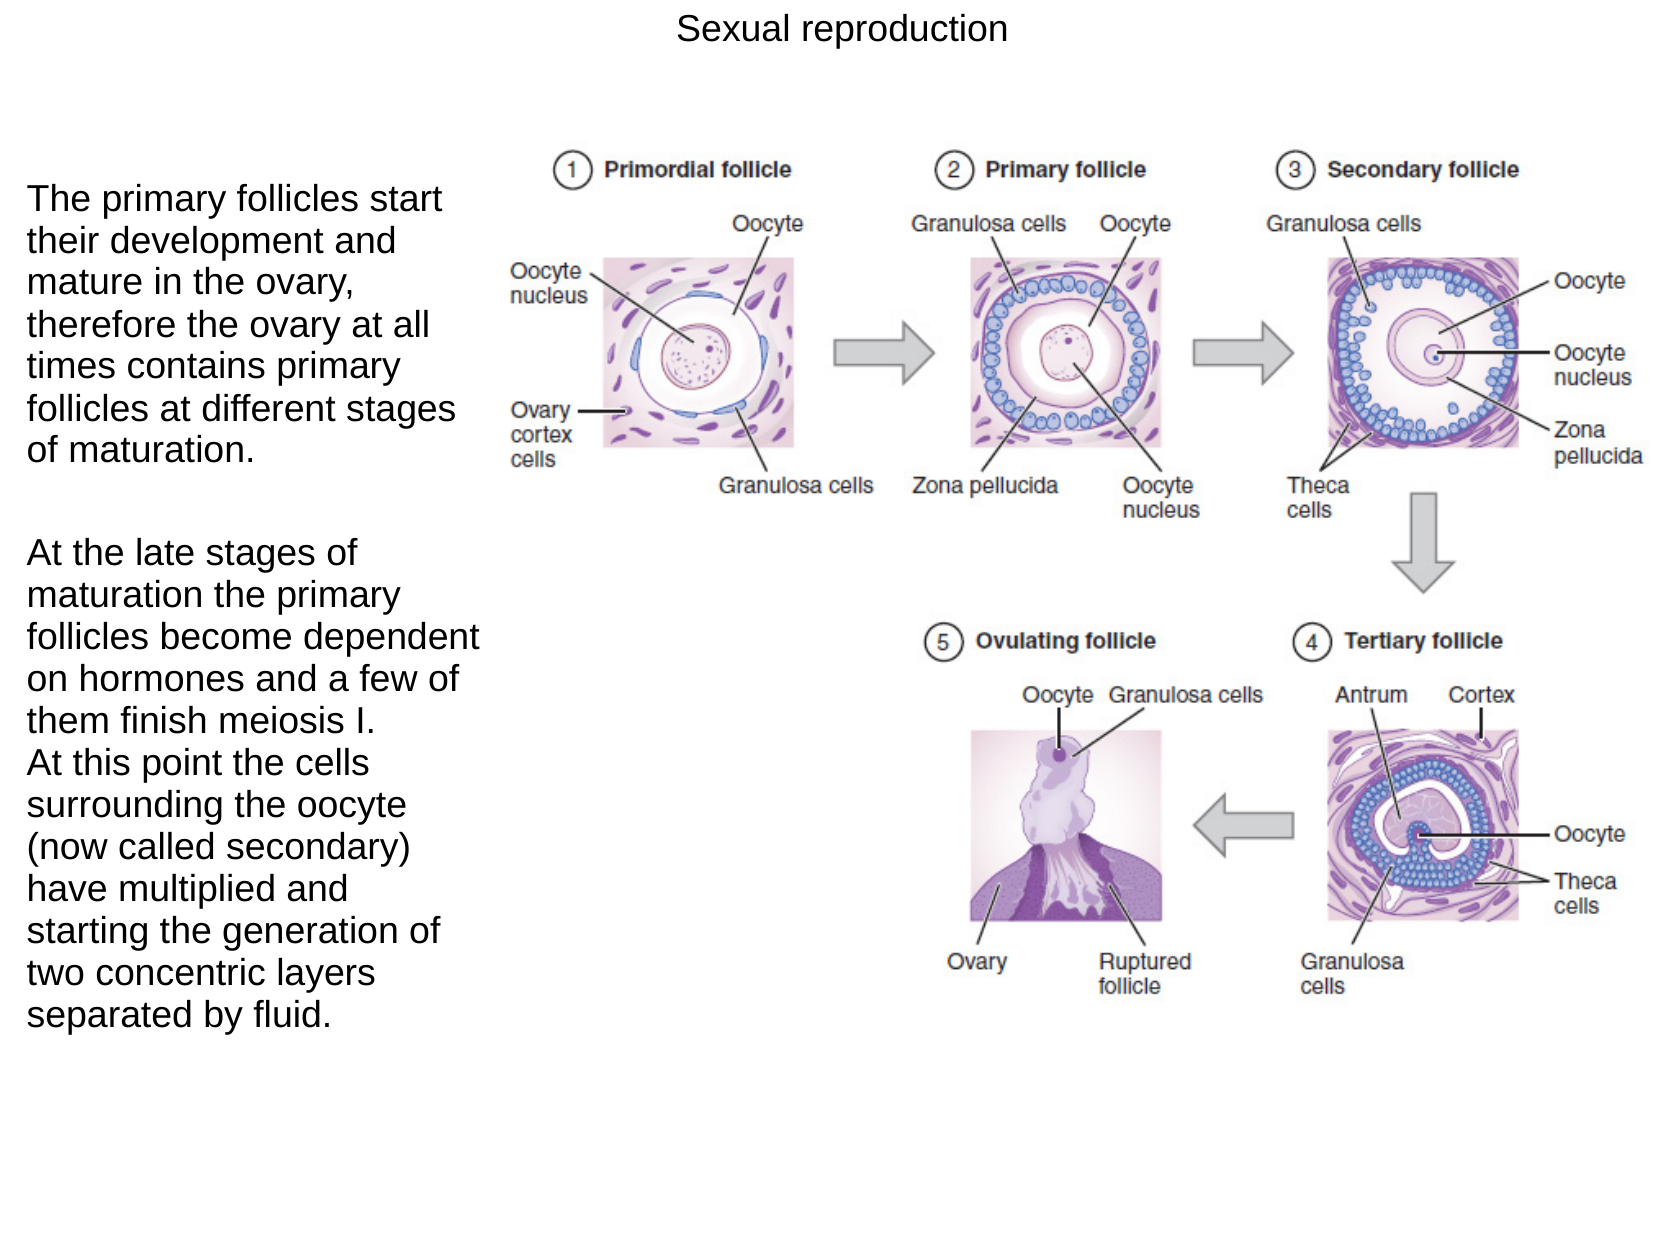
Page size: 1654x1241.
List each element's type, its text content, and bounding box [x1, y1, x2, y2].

text_box Sexual reproduction [661, 0, 1052, 60]
picture [498, 140, 1650, 1004]
text_box The primary follicles start their development and mature in the ovary, therefore the ovary at all times contains primary follicles at different stages of maturation. [11, 169, 497, 479]
text_box At the late stages of maturation the primary follicles become dependent on hormones and a few of them finish meiosis I. At this point the cells surrounding the oocyte (now called secondary) have multiplied and starting the generation of two concentric layers separated by fluid. [11, 524, 497, 1043]
